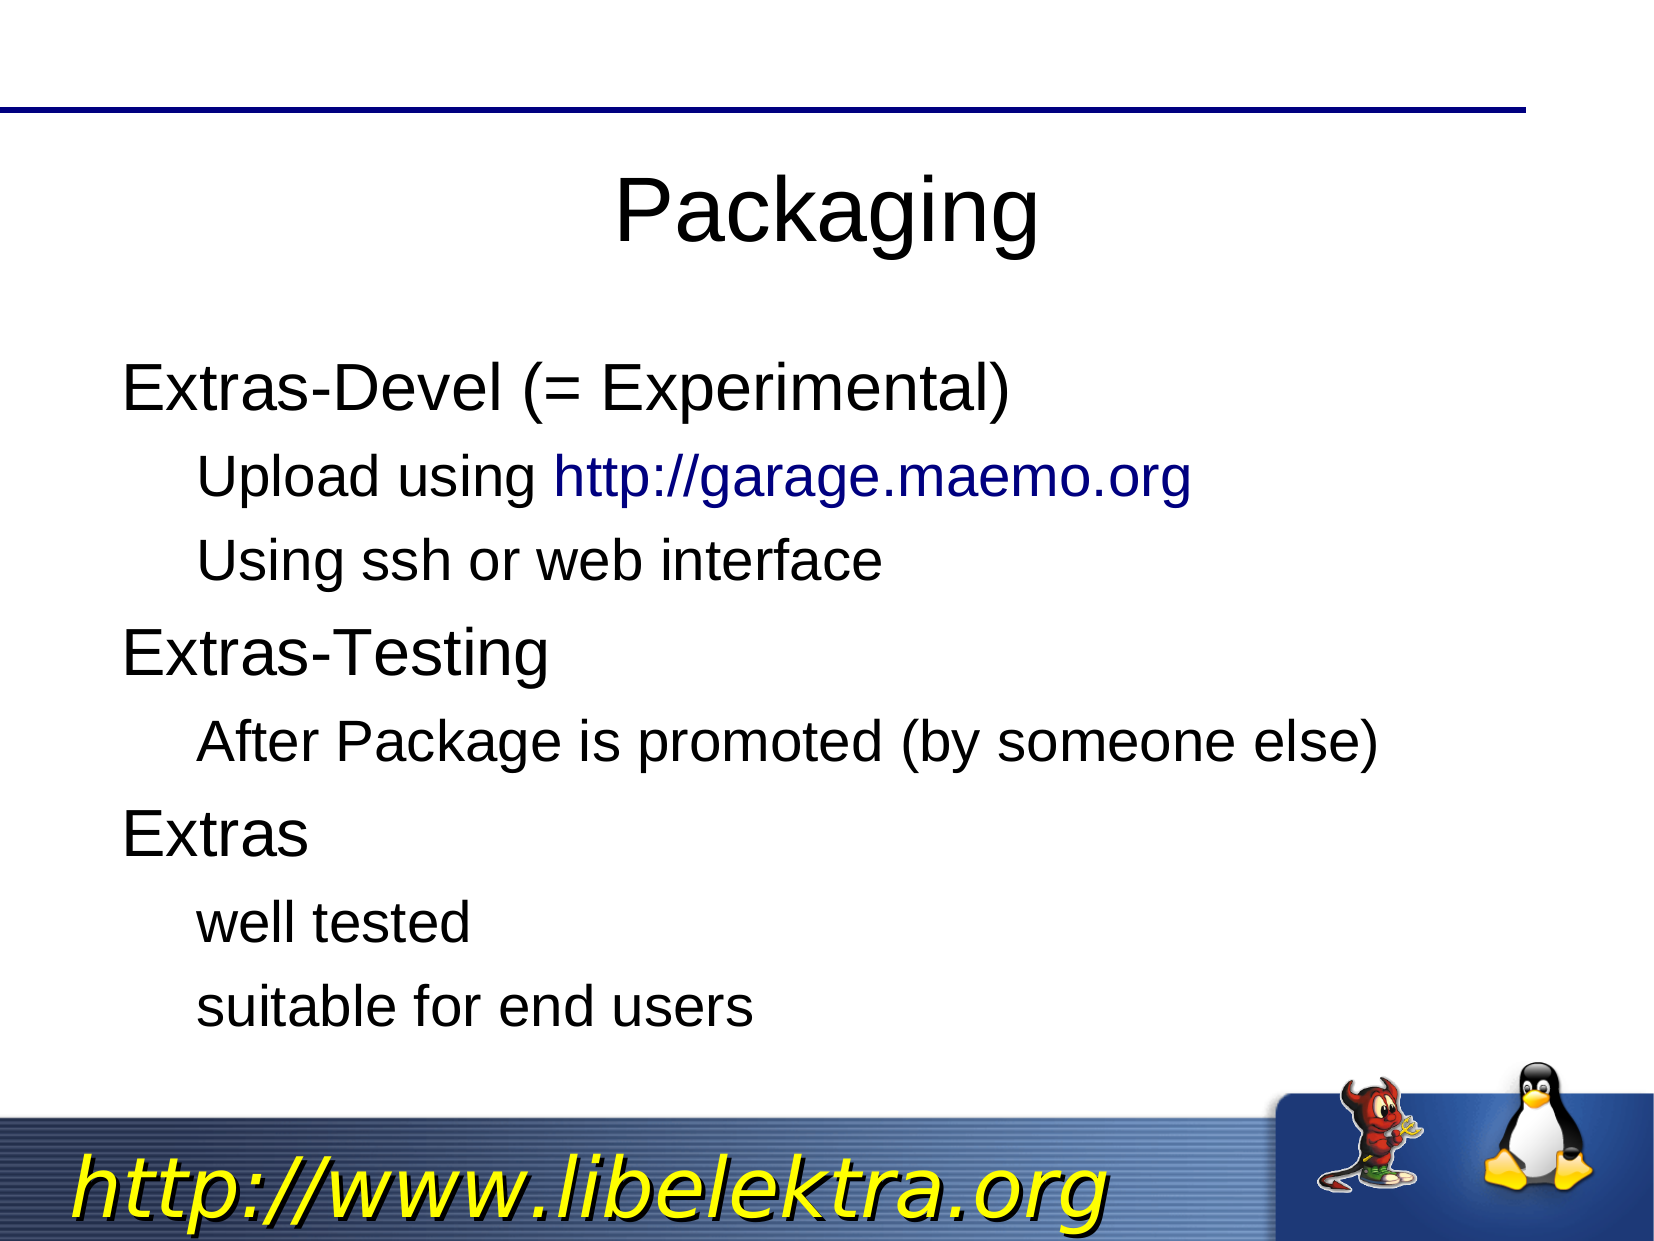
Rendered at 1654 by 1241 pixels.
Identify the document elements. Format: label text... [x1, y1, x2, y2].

list Extras-Devel (= Experimental) Upload using http://garage.maemo.org Using ssh or web interface Extras-Testing After Package is promoted (by someone else) Extras well tested suitable for end users [121, 344, 1534, 1127]
title Packaging [121, 102, 1534, 311]
picture [0, 1061, 1654, 1241]
